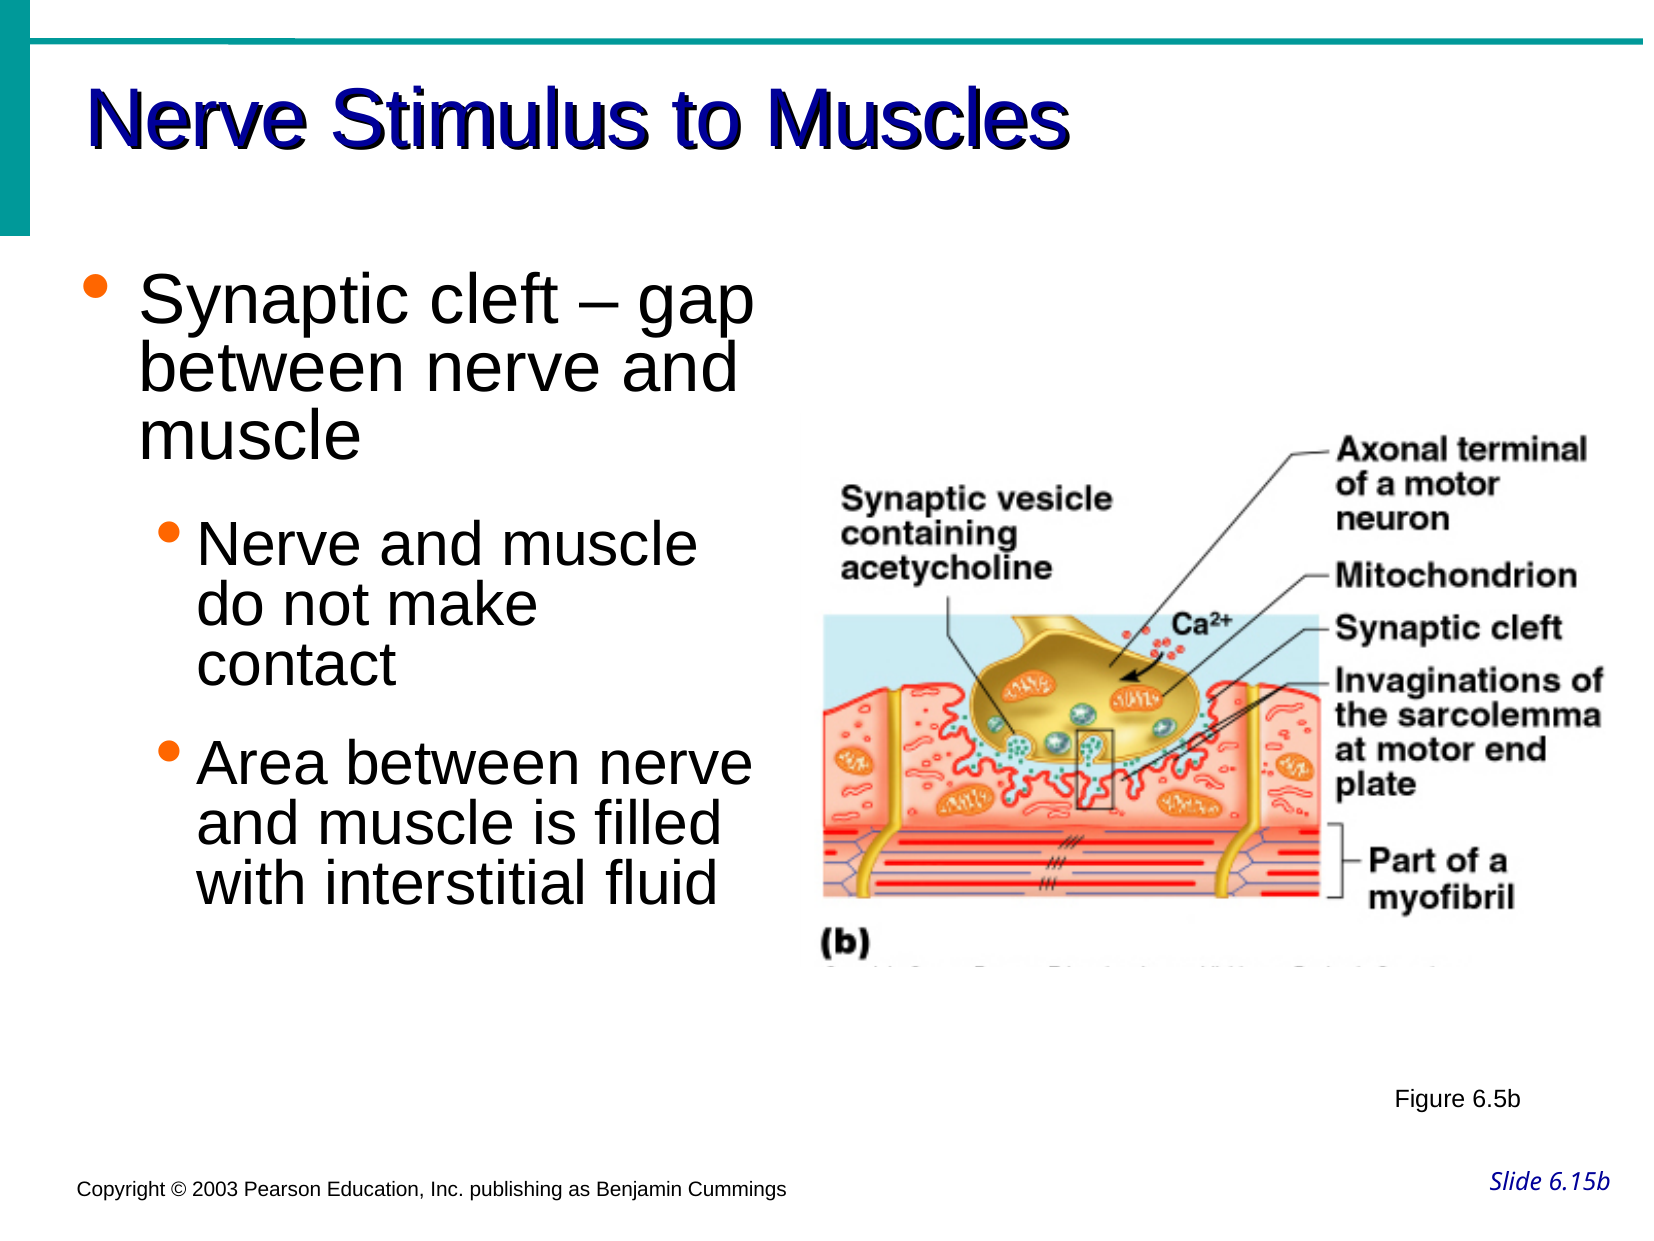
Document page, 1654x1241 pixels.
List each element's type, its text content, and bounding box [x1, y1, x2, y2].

list Nerve Stimulus to Muscles [68, 55, 1585, 183]
text_box [0, 0, 28, 235]
text_box Synaptic cleft – gap between nerve and muscle Nerve and muscle do not make contact Area between nerve and muscle is filled with interstitial fluid [68, 261, 772, 924]
picture [799, 413, 1622, 967]
text_box Copyright © 2003 Pearson Education, Inc. publishing as Benjamin Cummings [61, 1168, 802, 1209]
text_box Figure 6.5b [1281, 1074, 1537, 1121]
title Slide 6.15b [1391, 1157, 1626, 1213]
